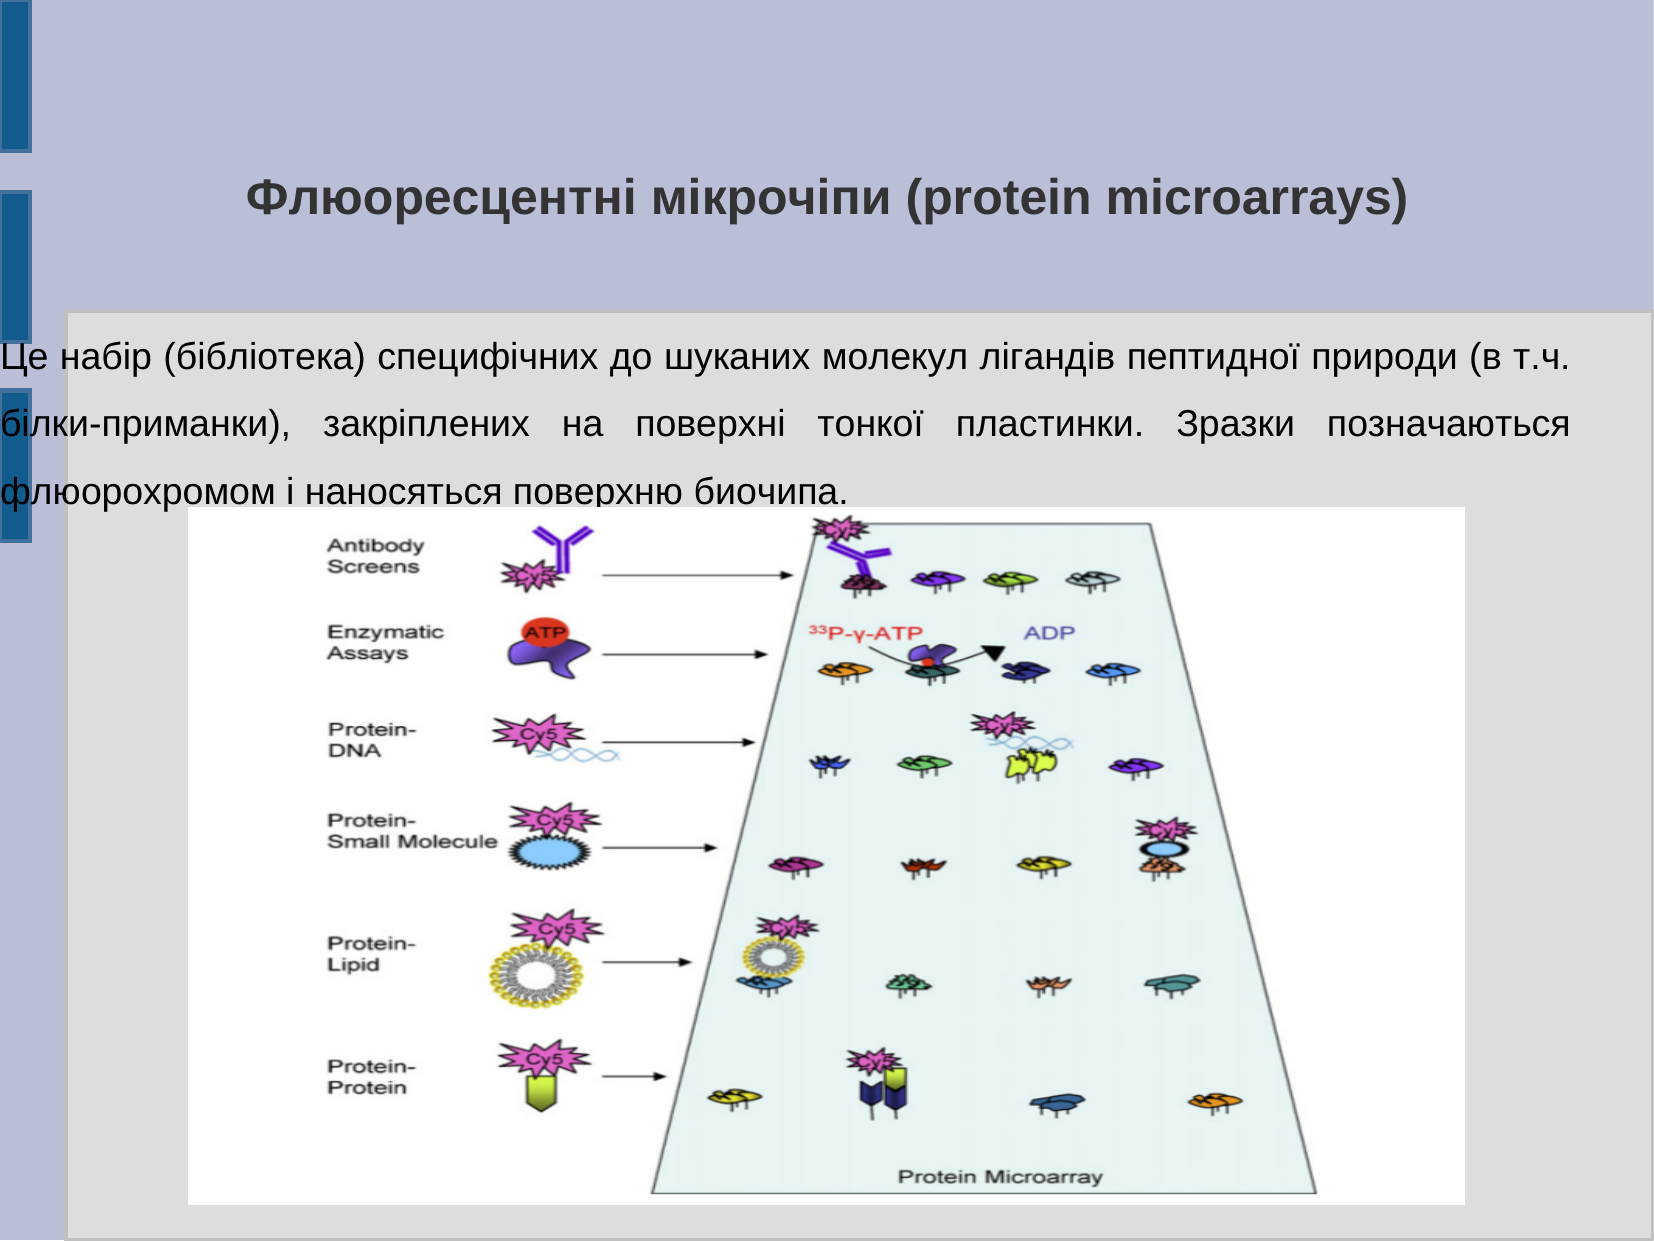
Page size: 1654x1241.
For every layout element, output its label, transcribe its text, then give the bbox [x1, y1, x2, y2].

list Це набір (бібліотека) специфічних до шуканих молекул лігандів пептидної природи (в т.ч. білки-приманки), закріплених на поверхні тонкої пластинки. Зразки позначаються флюорохромом і наносяться поверхню биочипа. [0, 309, 1630, 1217]
title Флюоресцентні мікрочіпи (protein microarrays) [121, 91, 1534, 299]
picture [188, 507, 1465, 1205]
